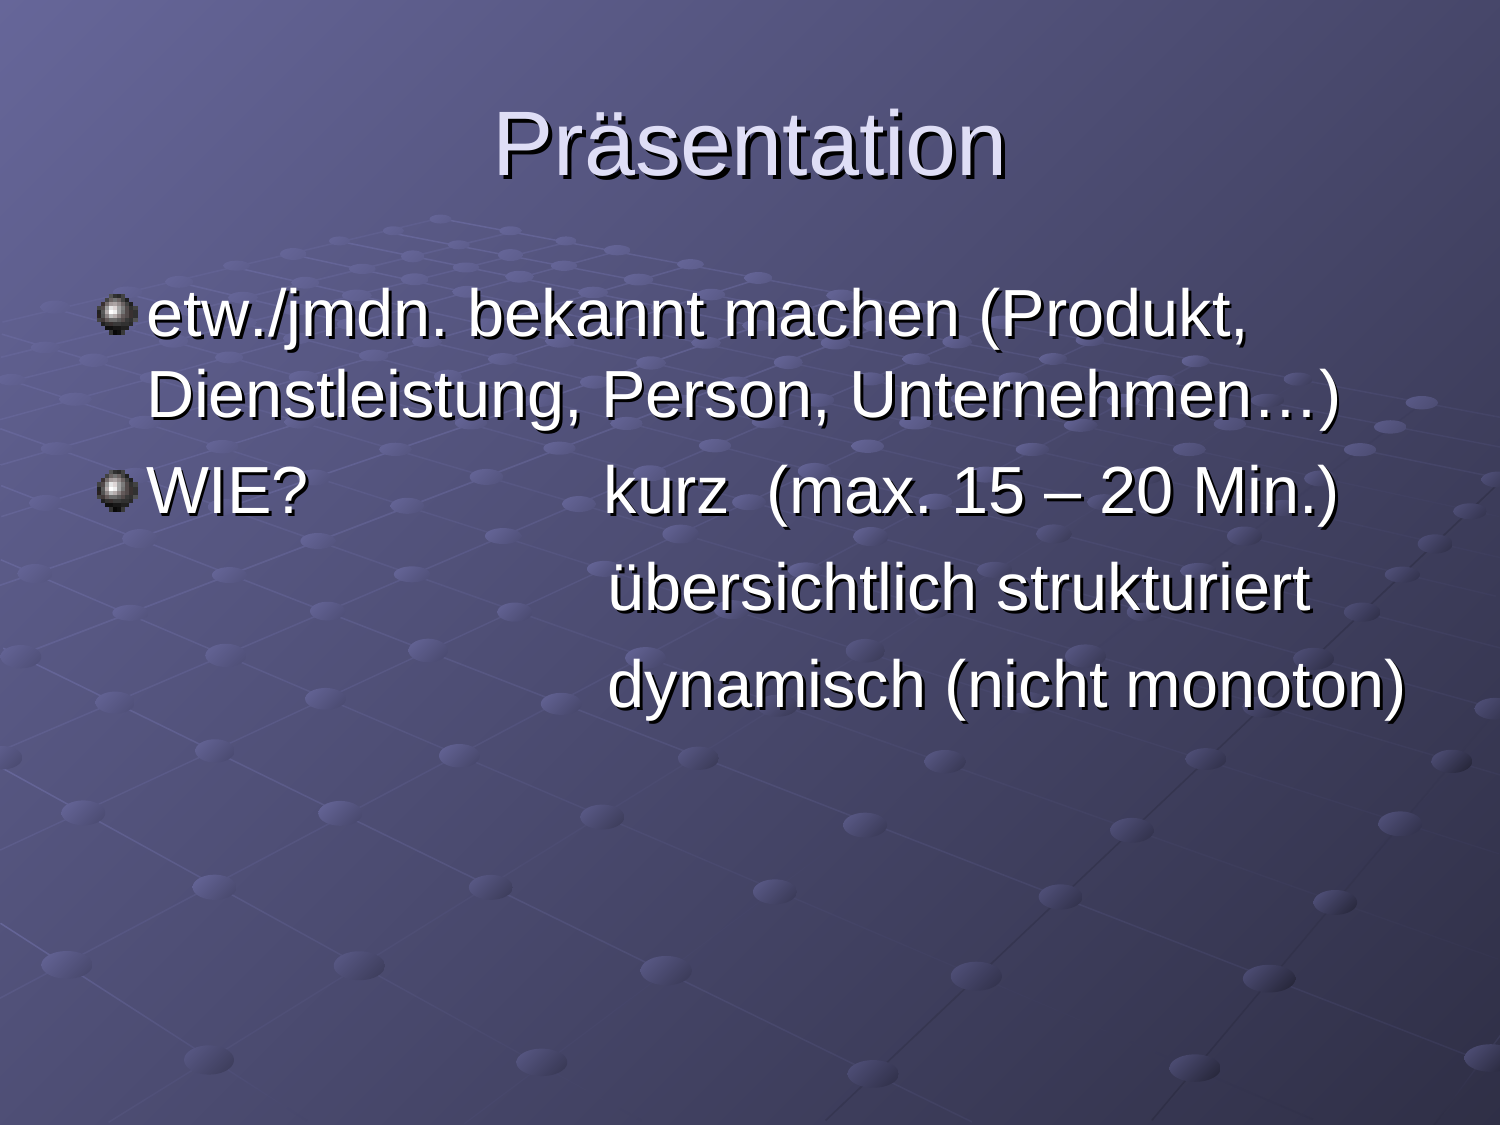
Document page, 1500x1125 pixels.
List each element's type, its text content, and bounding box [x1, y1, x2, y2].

list etw./jmdn. bekannt machen (Produkt, Dienstleistung, Person, Unternehmen…) WIE? kurz (max. 15 – 20 Min.) übersichtlich strukturiert dynamisch (nicht monoton) [75, 262, 1426, 1007]
title Präsentation [75, 45, 1426, 233]
